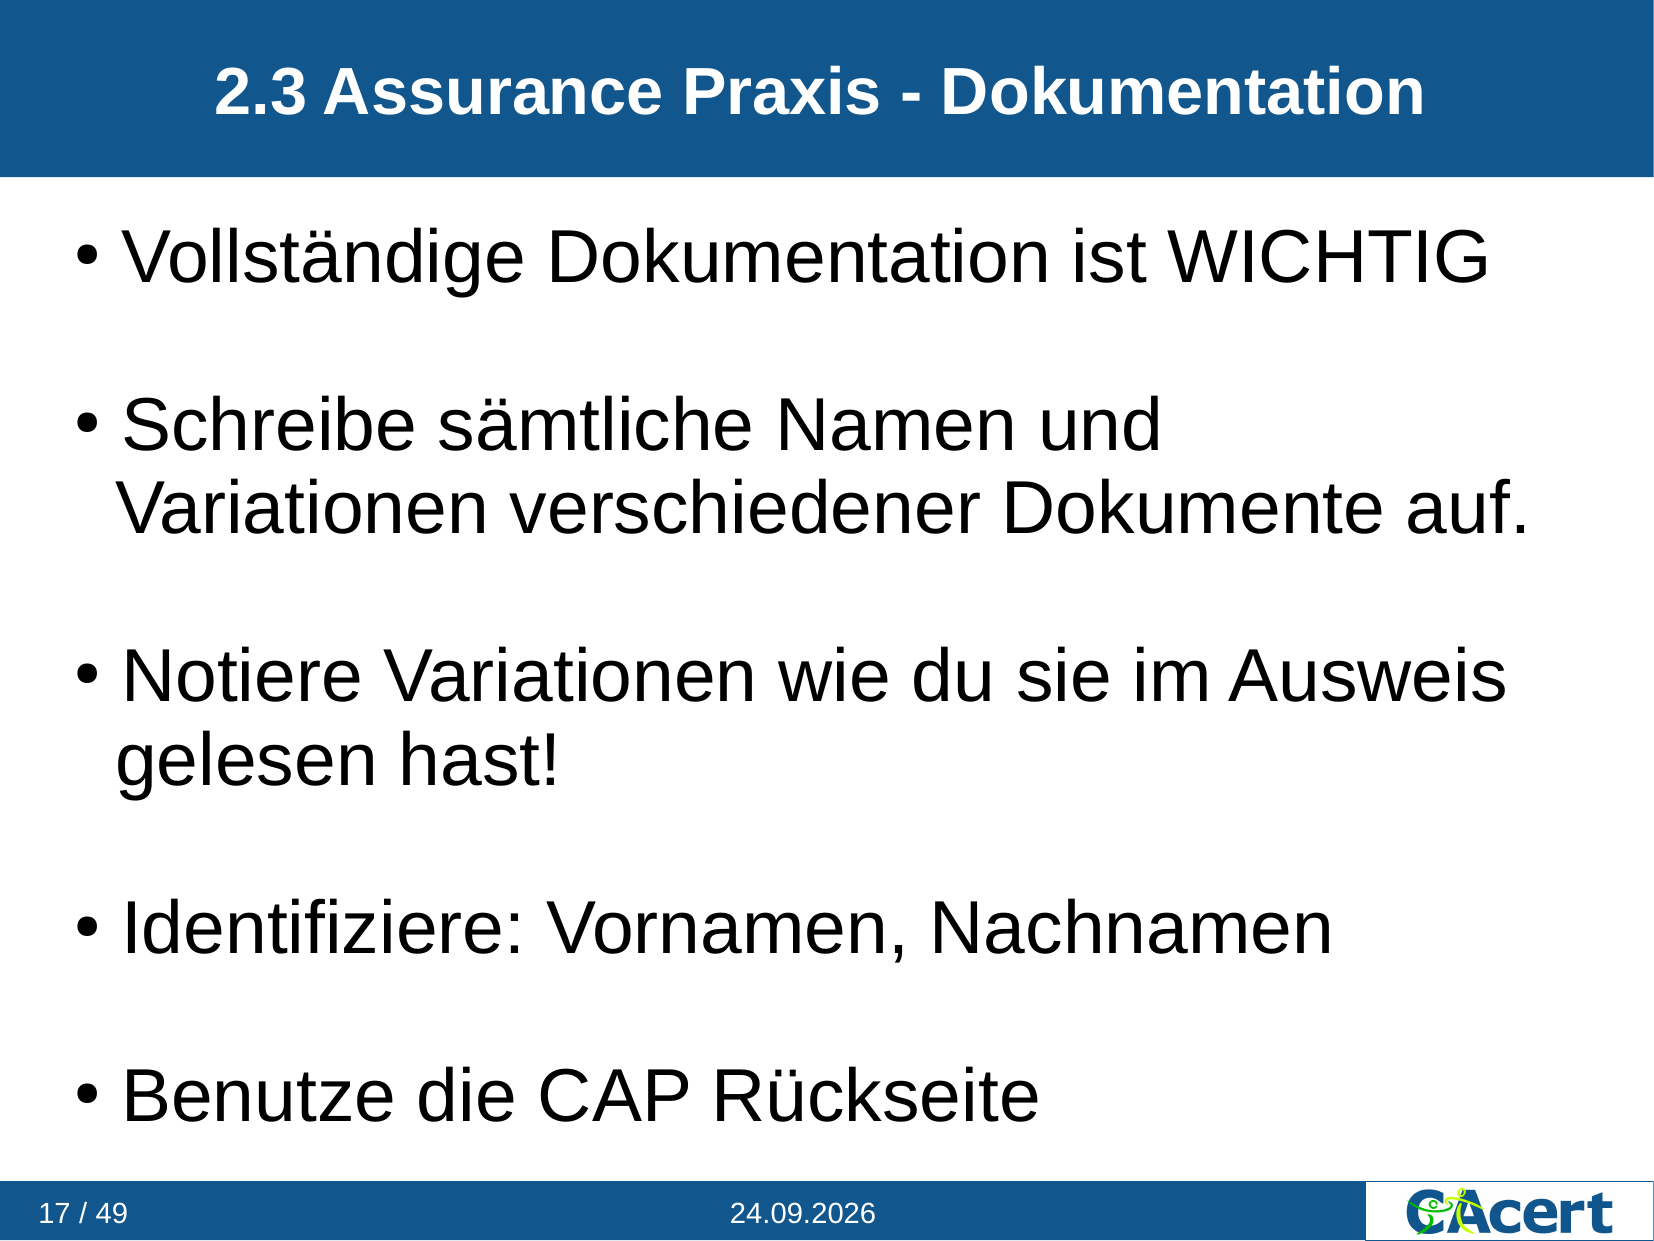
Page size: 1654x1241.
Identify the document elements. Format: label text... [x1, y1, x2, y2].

title 2.3 Assurance Praxis - Dokumentation [76, 17, 1565, 166]
picture [1406, 1187, 1613, 1235]
text_box Vollständige Dokumentation ist WICHTIG Schreibe sämtliche Namen und Variationen verschiedener Dokumente auf. Notiere Variationen wie du sie im Ausweis gelesen hast! Identifiziere: Vornamen, Nachnamen Benutze die CAP Rückseite [59, 206, 1565, 1146]
